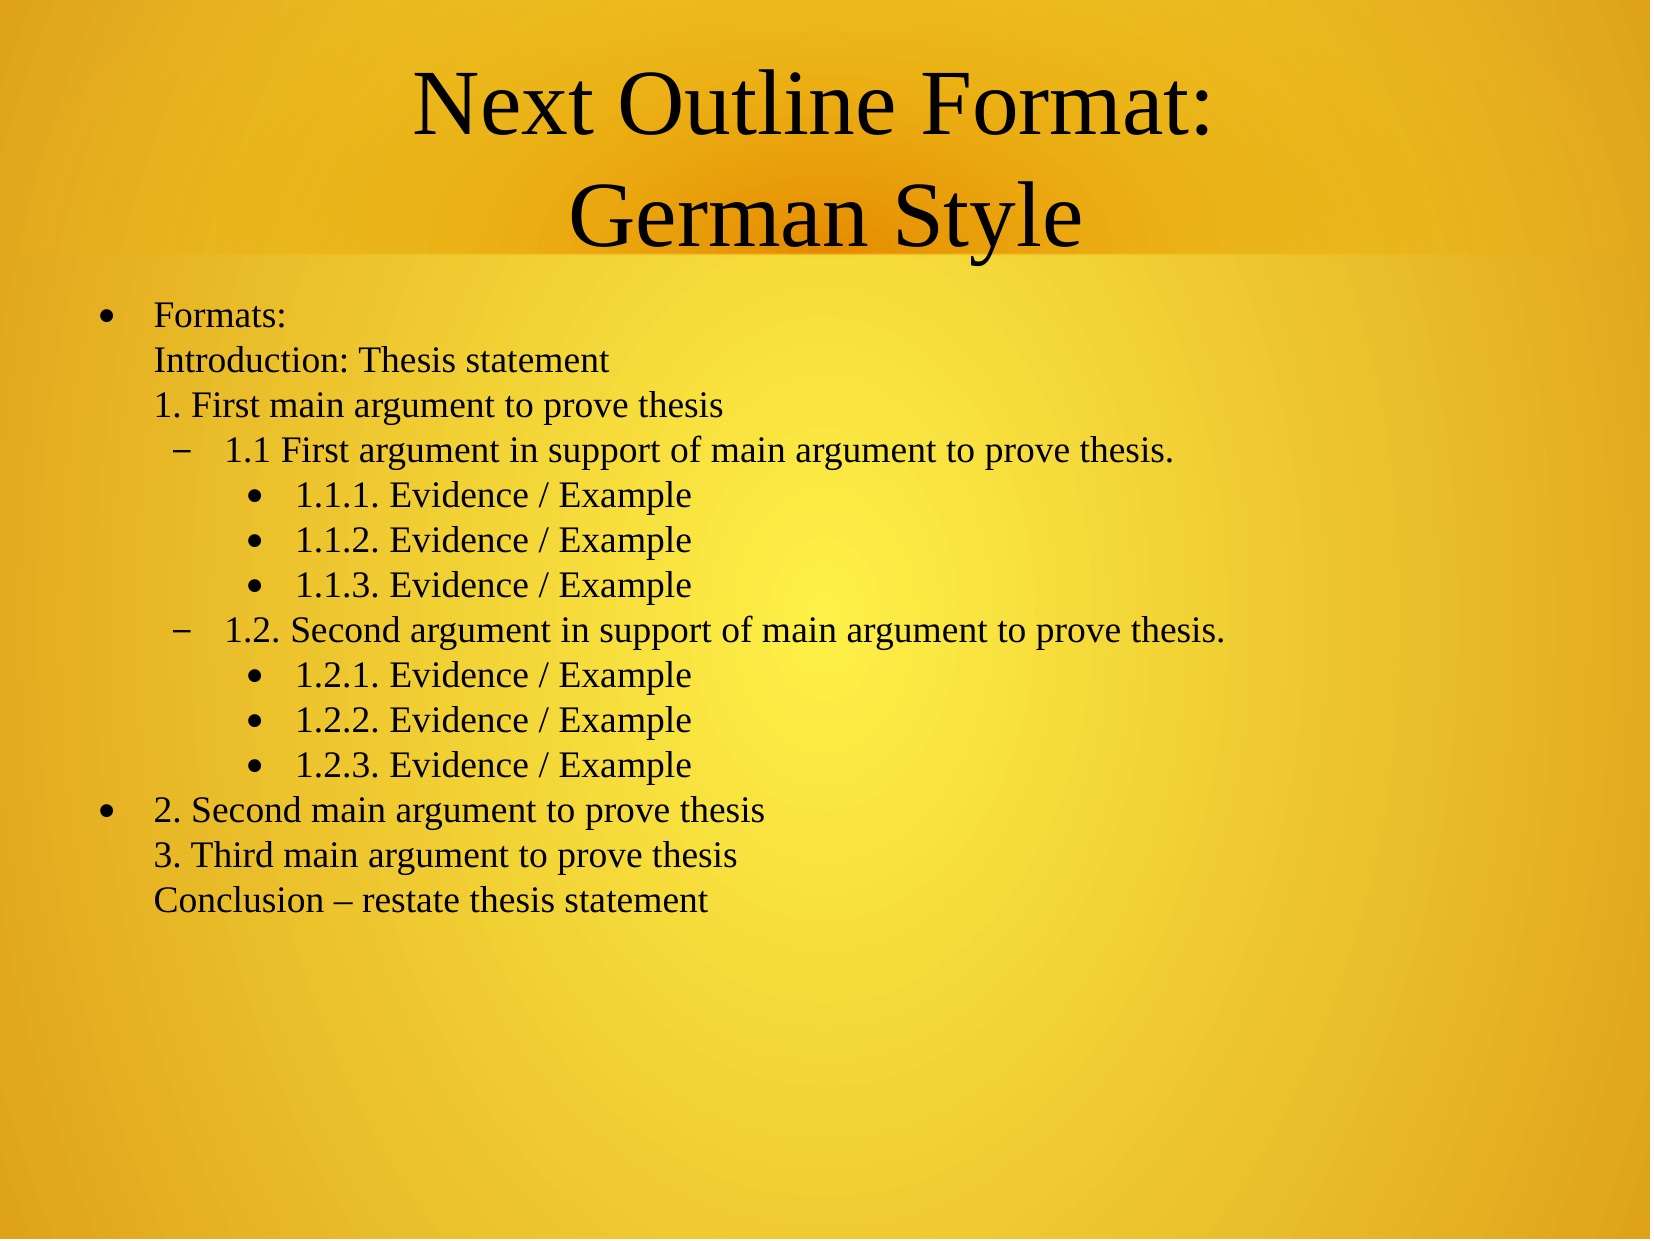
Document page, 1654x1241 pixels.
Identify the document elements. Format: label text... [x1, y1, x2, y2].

picture [0, 0, 1650, 1239]
text_box Next Outline Format: German Style [82, 43, 1571, 263]
text_box Formats: Introduction: Thesis statement 1. First main argument to prove thesis 1.1 First argument in support of main argument to prove thesis. 1.1.1. Evidence / Example 1.1.2. Evidence / Example 1.1.3. Evidence / Example 1.2. Second argument in support of main argument to prove thesis. 1.2.1. Evidence / Example 1.2.2. Evidence / Example 1.2.3. Evidence / Example 2. Second main argument to prove thesis 3. Third main argument to prove thesis Conclusion – restate thesis statement [82, 290, 1571, 1010]
